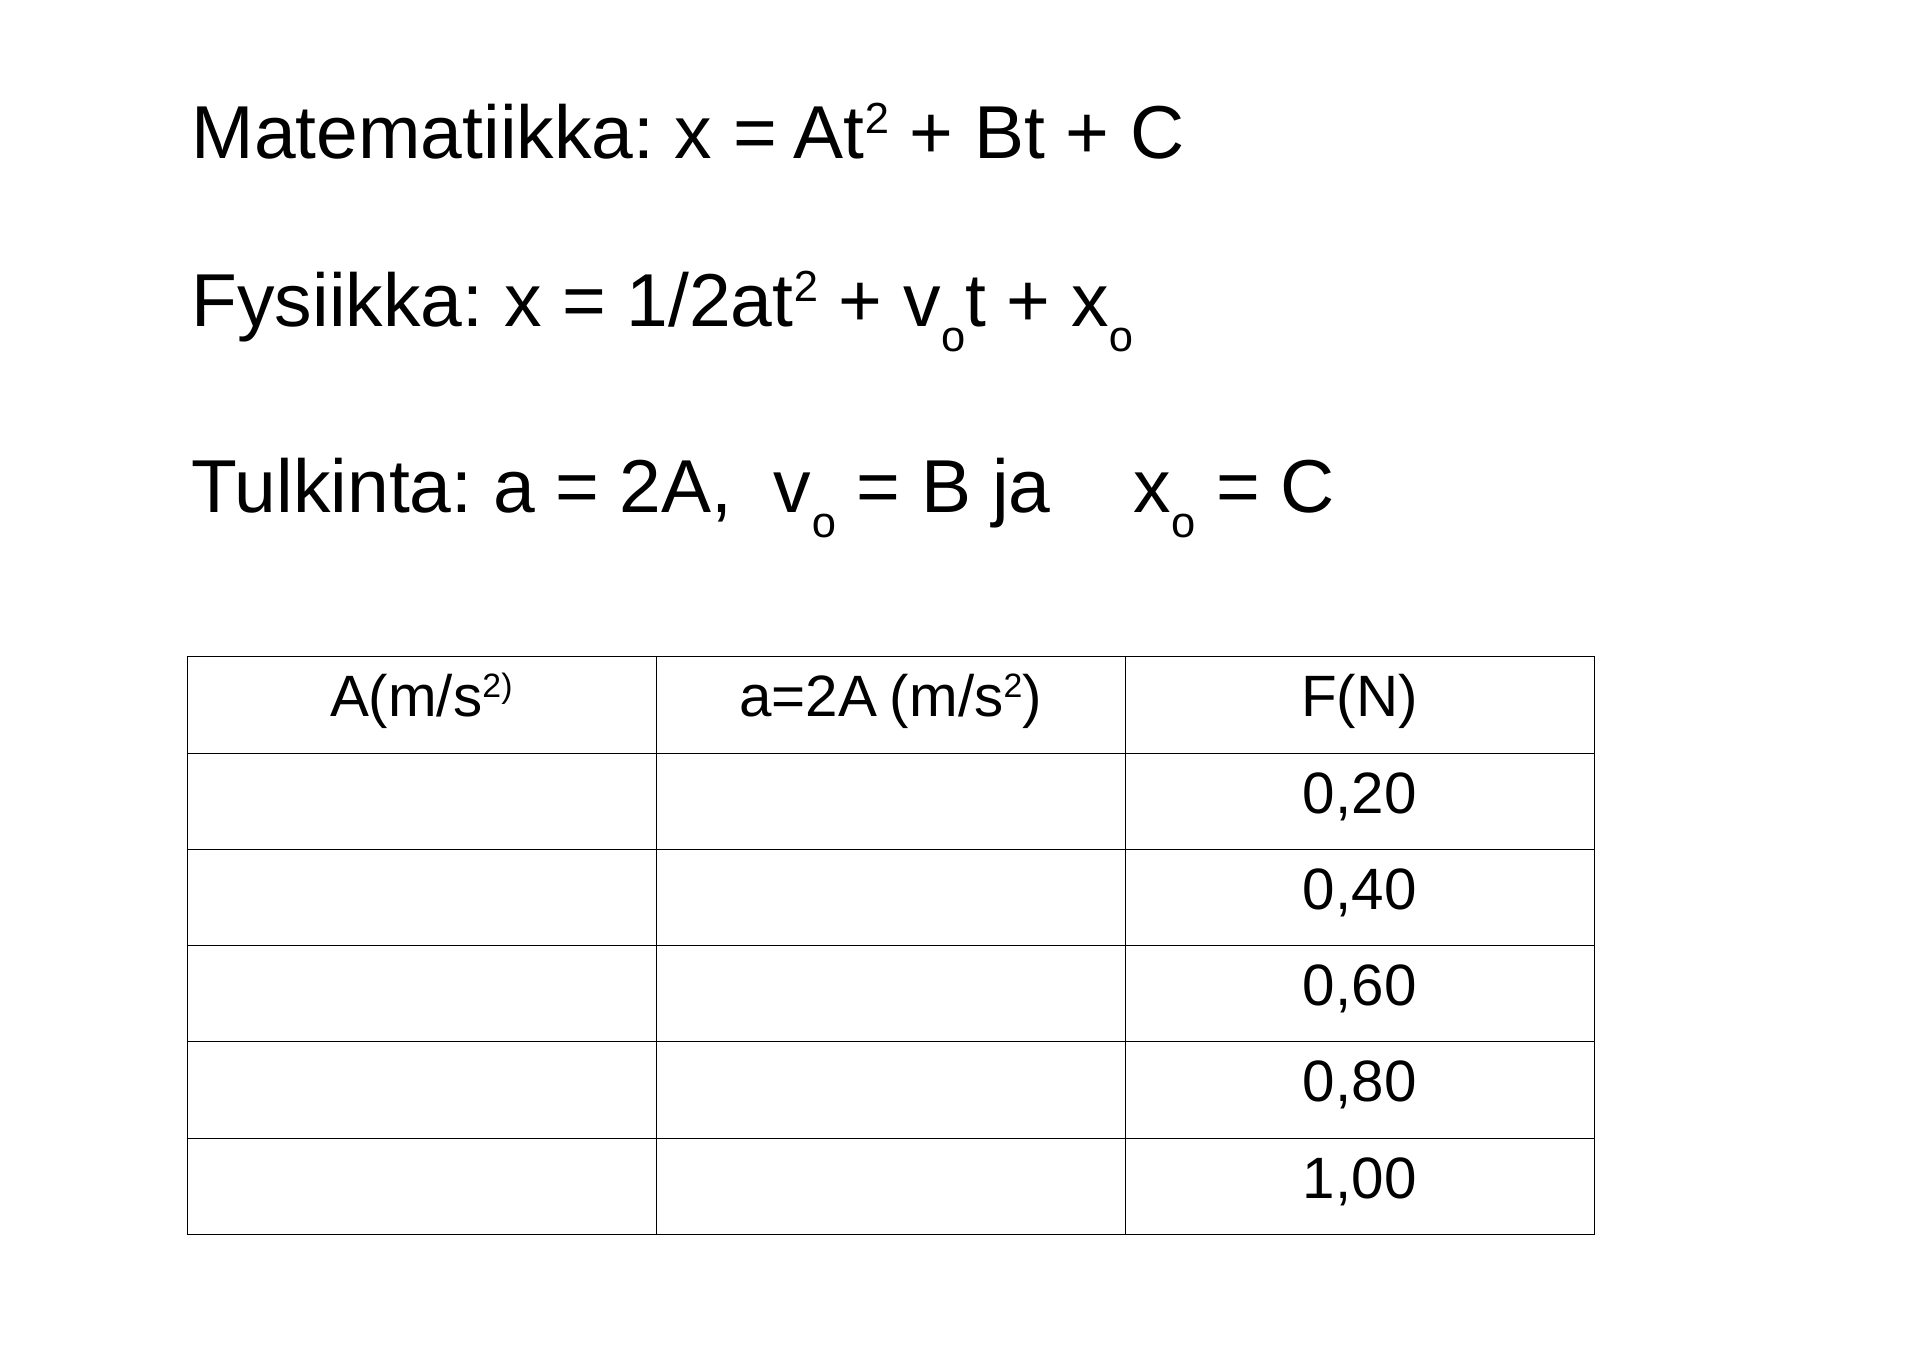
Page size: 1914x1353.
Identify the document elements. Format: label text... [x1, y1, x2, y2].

table_cell [657, 1042, 1125, 1138]
text_box Matematiikka: x = At2 + Bt + C Fysiikka: x = 1/2at2 + vot + xo Tulkinta: a = 2A, vo = B ja xo = C [177, 83, 1524, 567]
table_cell [657, 850, 1125, 945]
table_cell 1,00 [1126, 1139, 1594, 1234]
table_cell [188, 850, 656, 945]
table_header F(N) [1126, 657, 1594, 753]
table_cell 0,80 [1126, 1042, 1594, 1138]
table_cell [188, 1139, 656, 1234]
table_header a=2A (m/s2) [657, 657, 1125, 753]
table_cell [657, 1139, 1125, 1234]
table_cell [657, 946, 1125, 1041]
table_header A(m/s2) [188, 657, 656, 753]
table_cell [188, 946, 656, 1041]
table_cell [657, 754, 1125, 849]
table_cell 0,60 [1126, 946, 1594, 1041]
table_cell 0,20 [1126, 754, 1594, 849]
table_cell [188, 1042, 656, 1138]
table_cell [188, 754, 656, 849]
table_cell 0,40 [1126, 850, 1594, 945]
